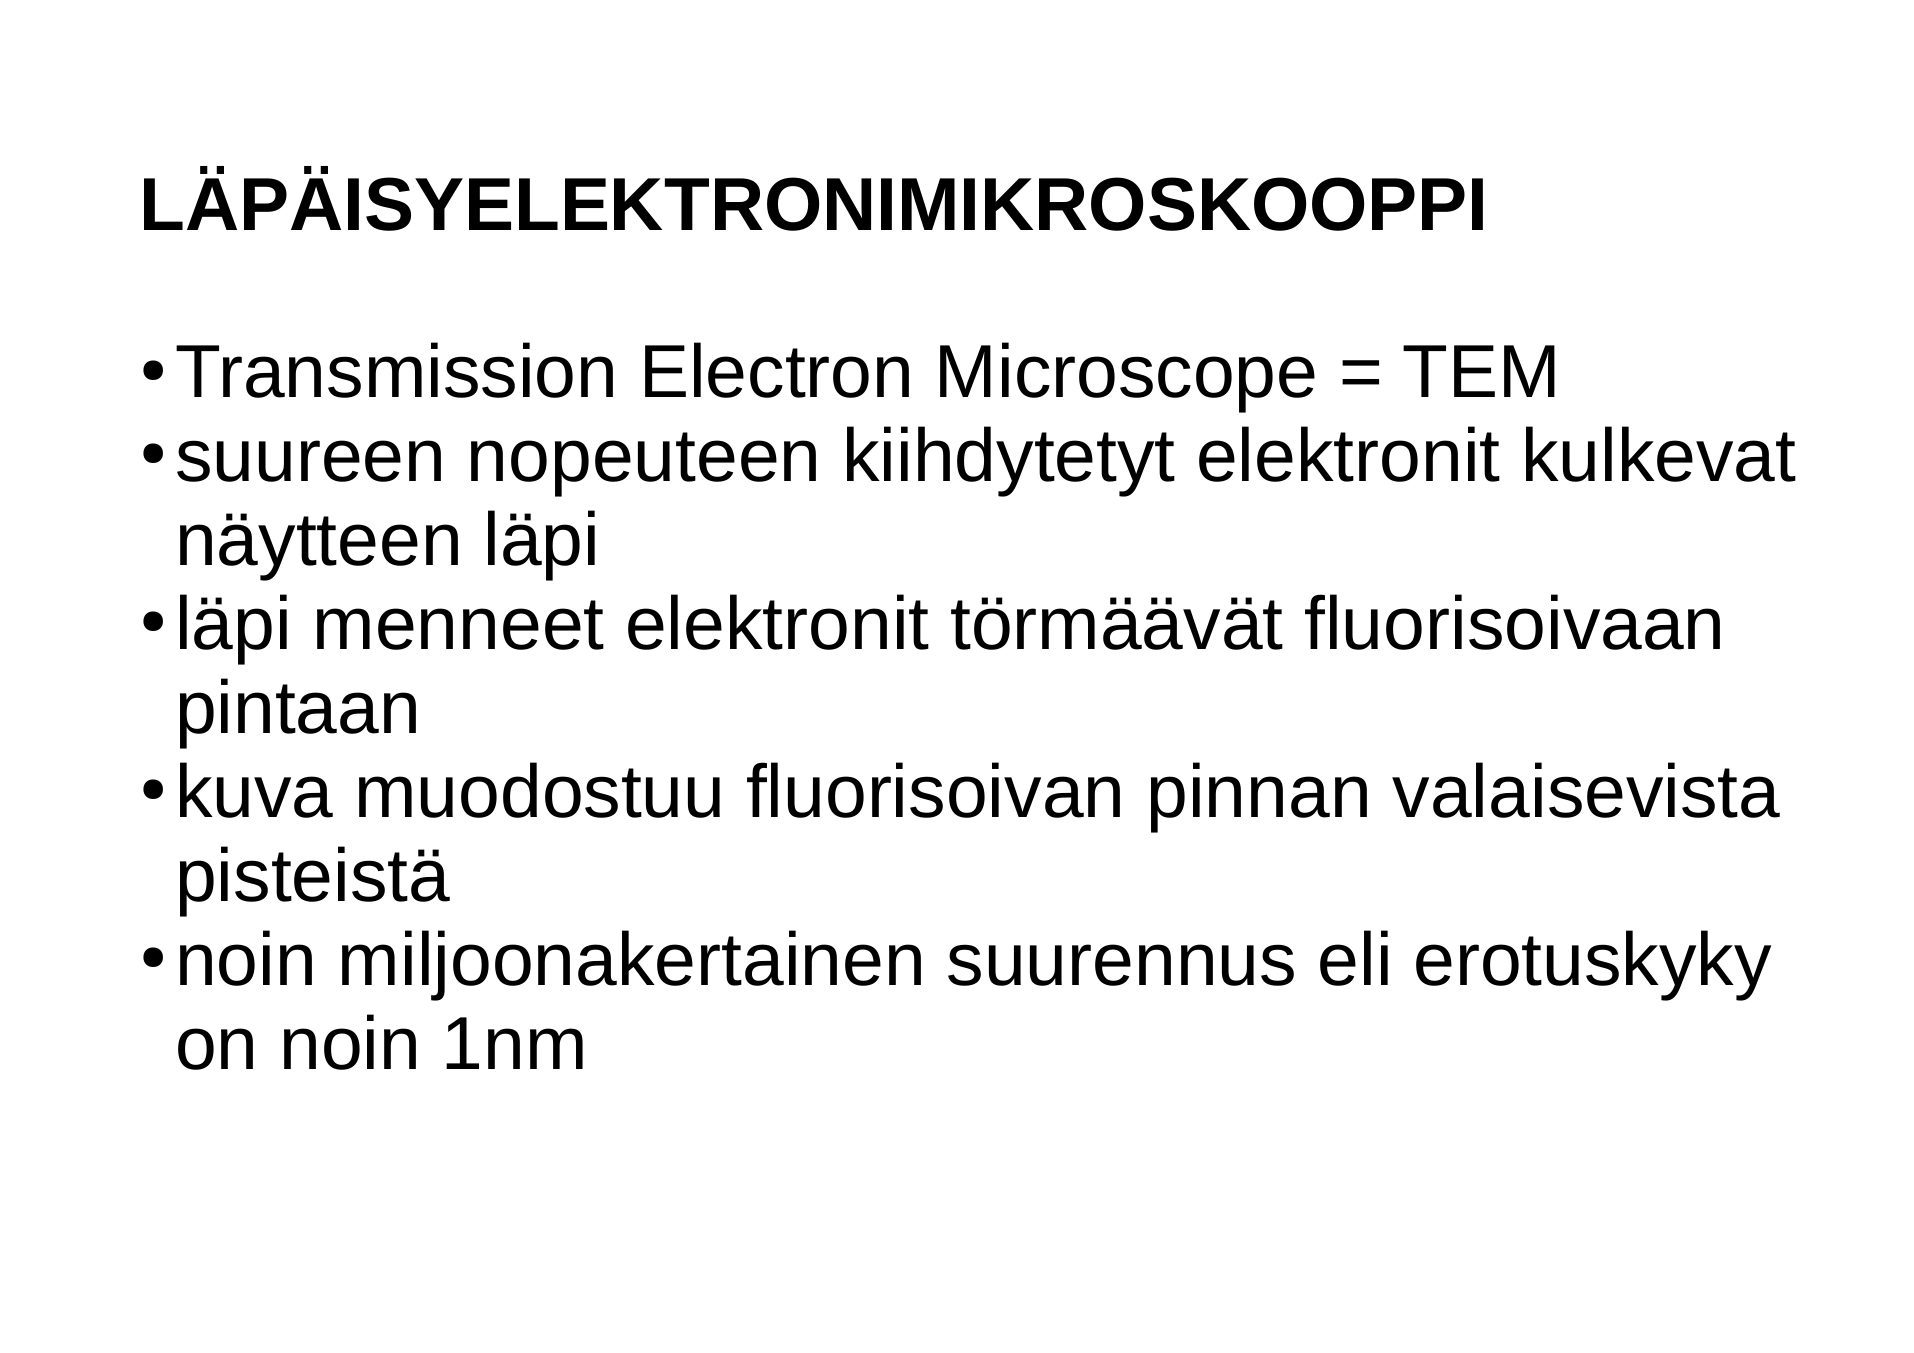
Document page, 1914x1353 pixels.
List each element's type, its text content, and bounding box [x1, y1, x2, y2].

text_box LÄPÄISYELEKTRONIMIKROSKOOPPI Transmission Electron Microscope = TEM suureen nopeuteen kiihdytetyt elektronit kulkevat näytteen läpi läpi menneet elektronit törmäävät fluorisoivaan pintaan kuva muodostuu fluorisoivan pinnan valaisevista pisteistä noin miljoonakertainen suurennus eli erotuskyky on noin 1nm [125, 154, 1832, 1180]
